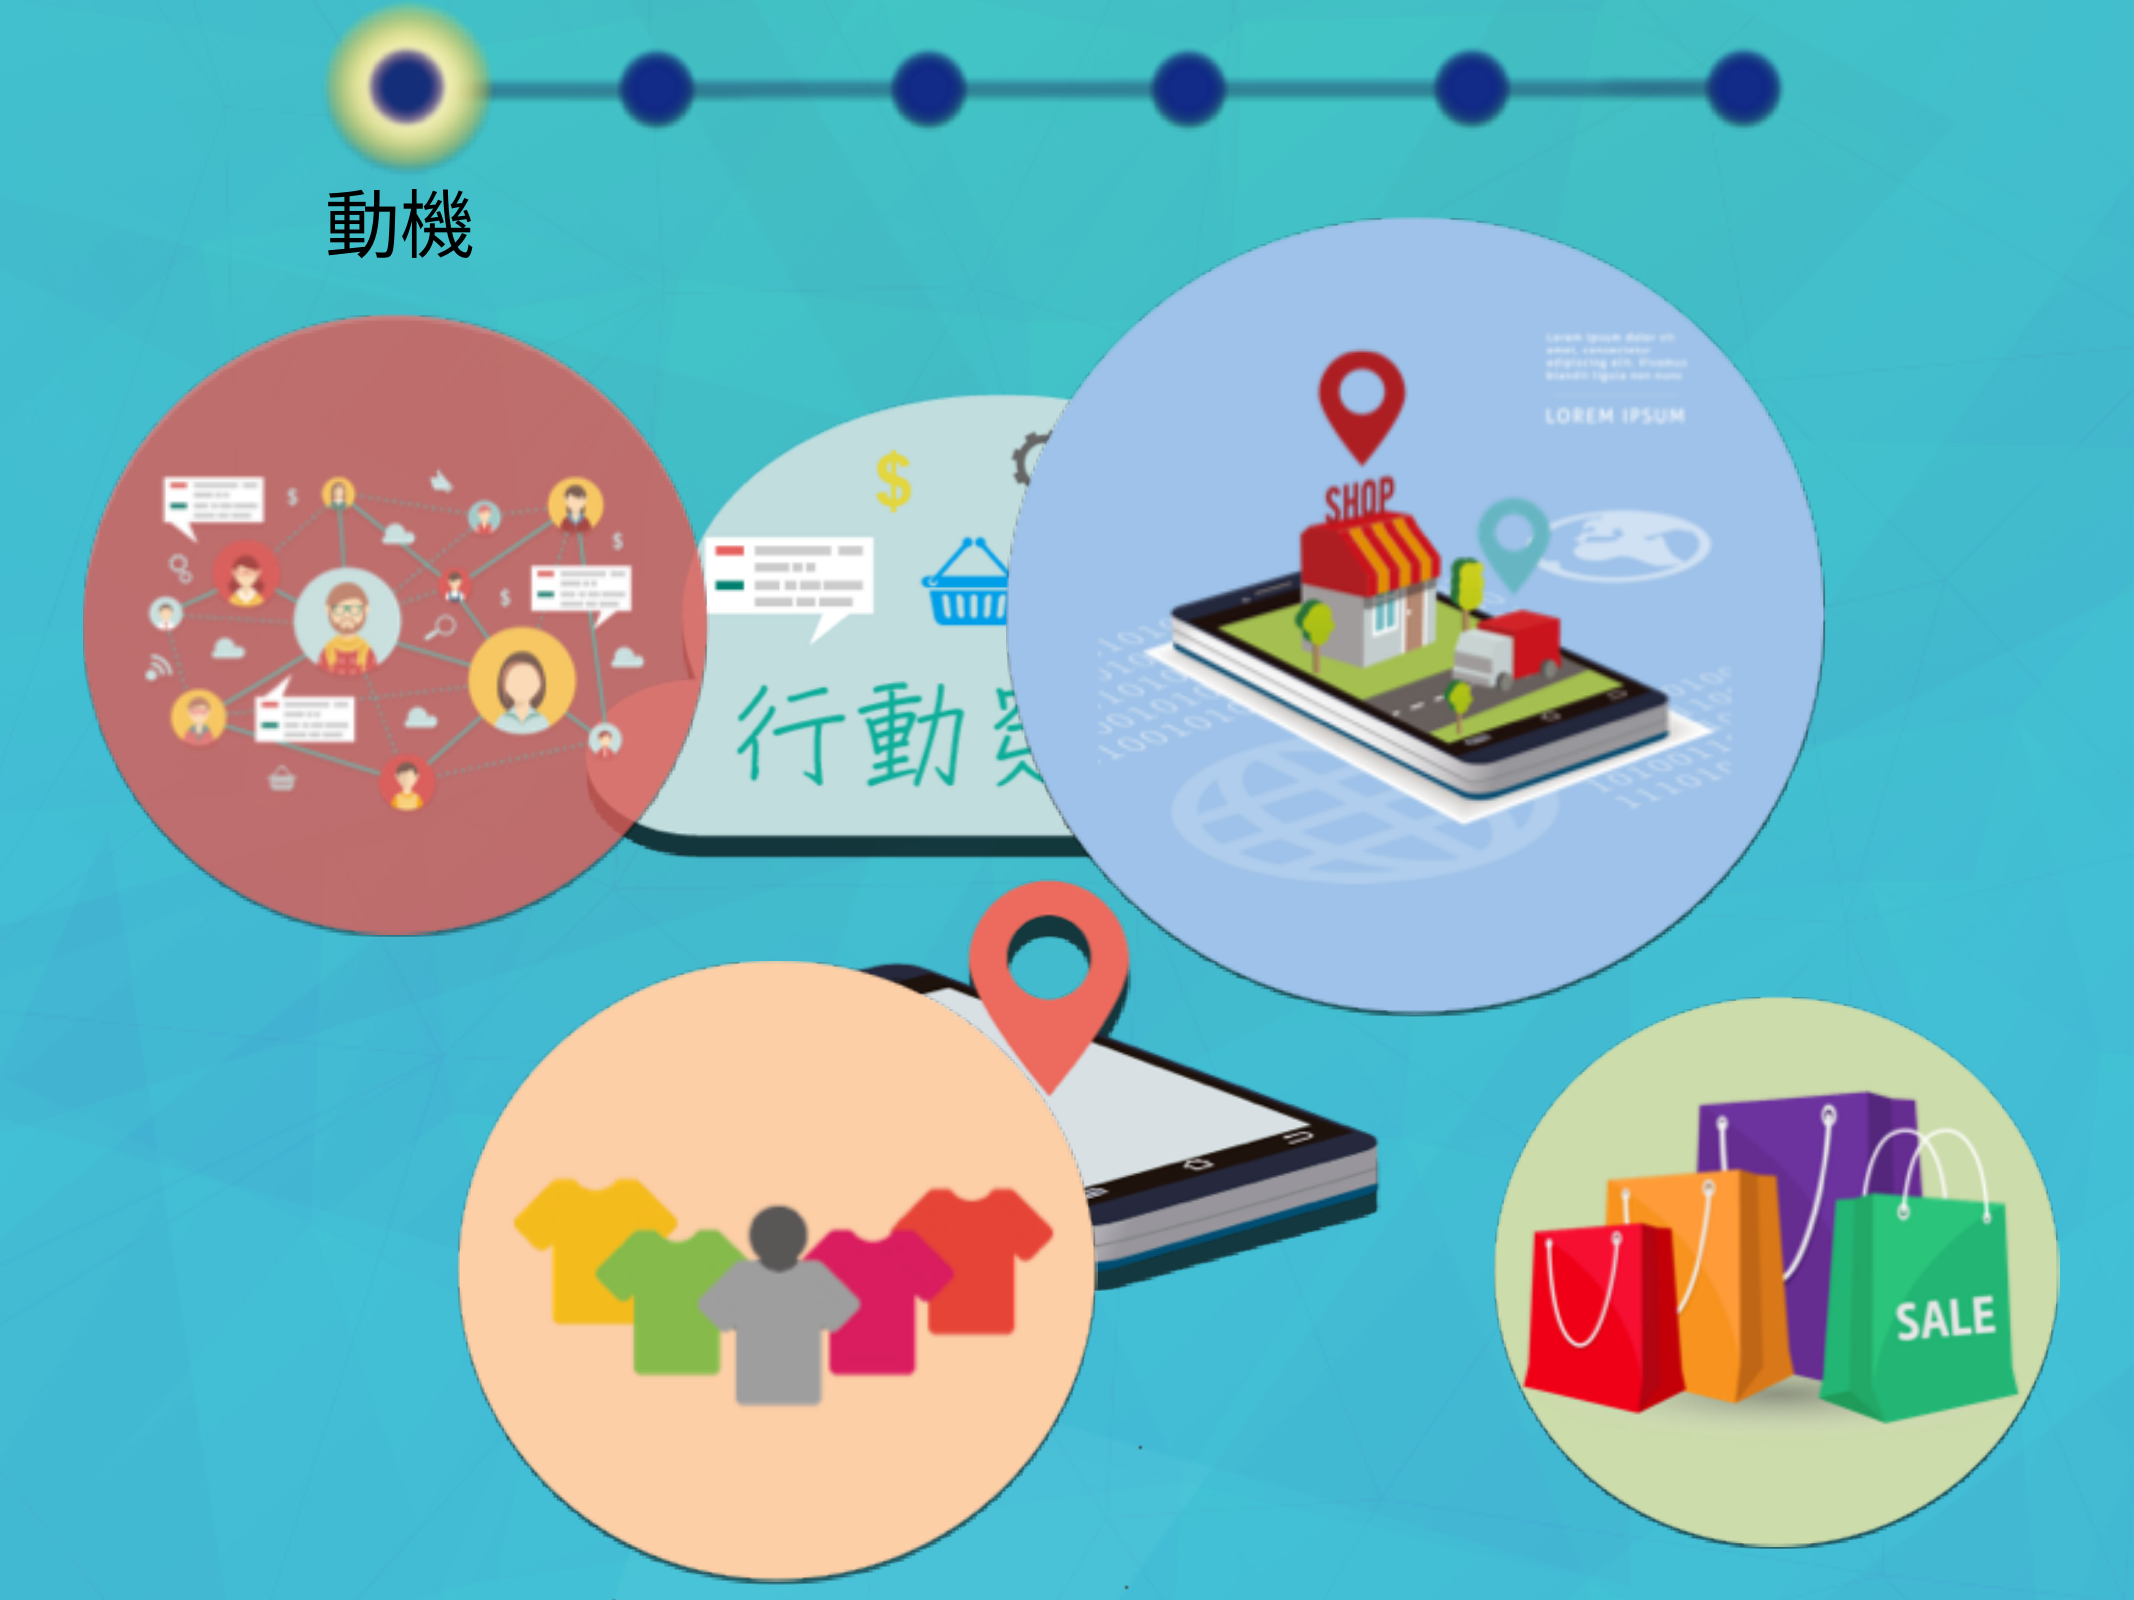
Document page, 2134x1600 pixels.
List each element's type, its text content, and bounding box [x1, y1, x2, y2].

picture [0, 0, 2134, 1600]
text_box 動機 [317, 169, 484, 276]
